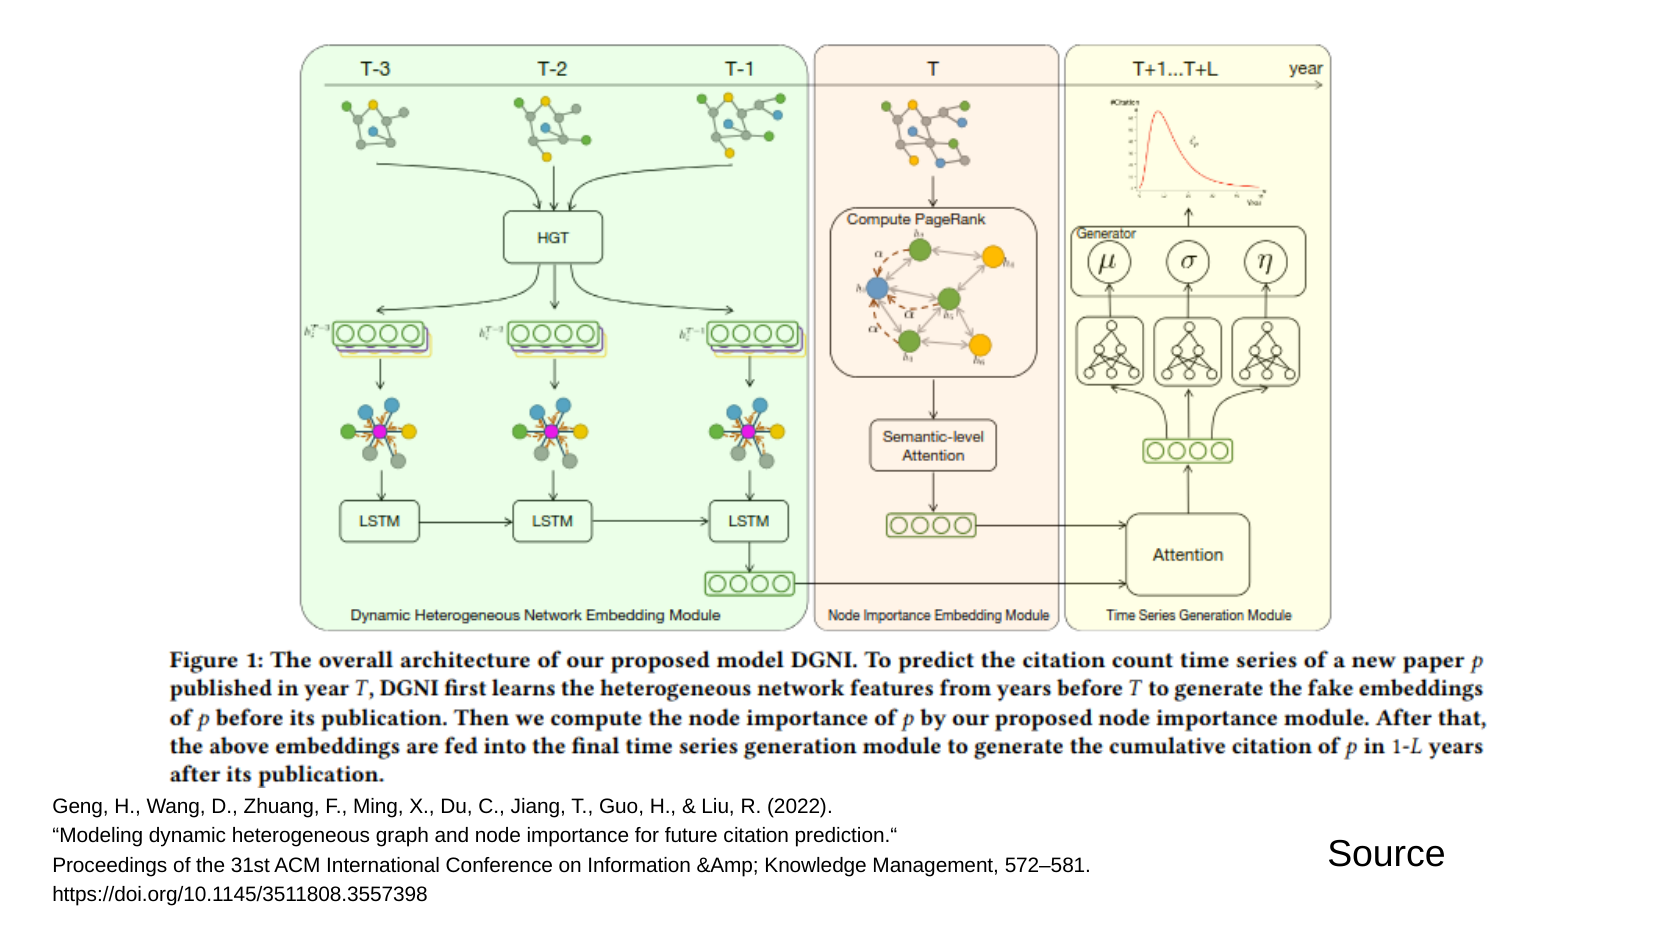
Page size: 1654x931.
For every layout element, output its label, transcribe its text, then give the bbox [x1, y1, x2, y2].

picture [150, 29, 1499, 788]
text_box Source [1312, 825, 1489, 896]
text_box Geng, H., Wang, D., Zhuang, F., Ming, X., Du, C., Jiang, T., Guo, H., & Liu, R. (2022). “Modeling dynamic heterogeneous graph and node importance for future citation prediction.“ Proceedings of the 31st ACM International Conference on Information &Amp; Knowledge Management, 572–581. https://doi.org/10.1145/3511808.3557398 [37, 787, 1163, 931]
